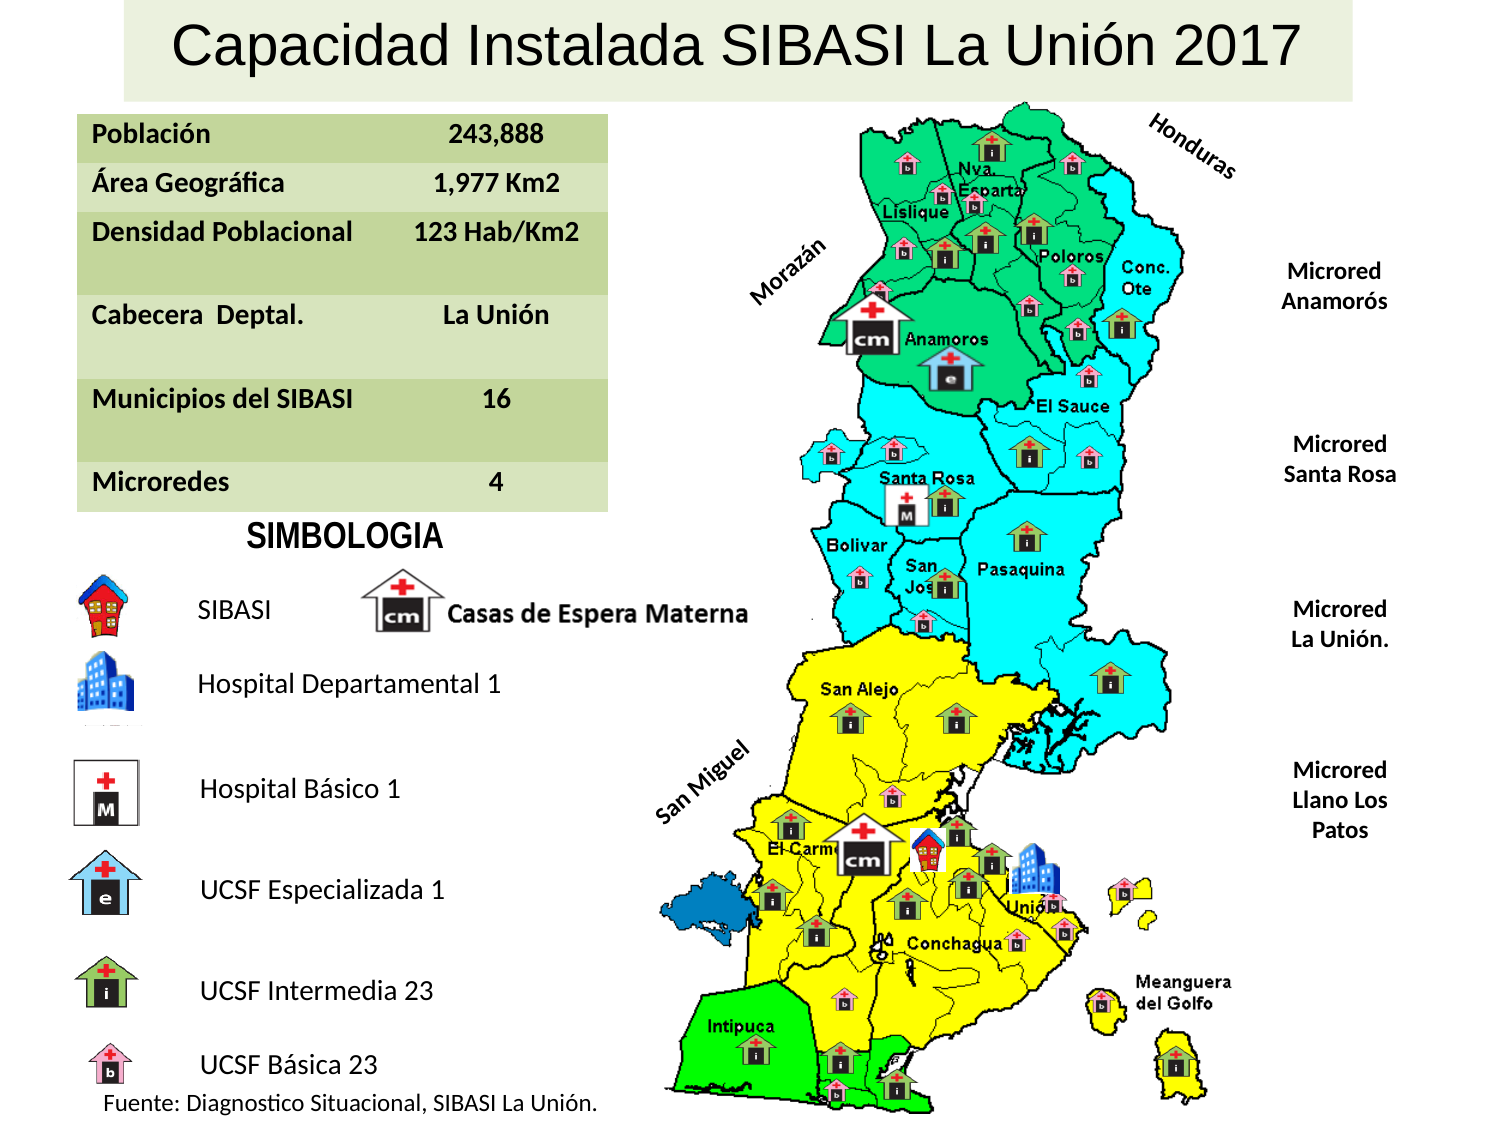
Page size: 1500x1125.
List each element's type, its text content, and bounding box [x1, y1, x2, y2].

picture [64, 751, 148, 835]
text_box UCSF Básica 23 [185, 1038, 552, 1079]
text_box Hospital Departamental 1 [183, 656, 550, 707]
table_cell La Unión [385, 295, 608, 379]
picture [60, 946, 153, 1016]
text_box Honduras [1128, 89, 1290, 219]
table_cell 1,977 Km2 [385, 163, 608, 212]
table_cell Municipios del SIBASI [77, 379, 385, 462]
text_box Fuente: Diagnostico Situacional, SIBASI La Unión. [88, 1079, 656, 1125]
table_header 243,888 [385, 114, 608, 163]
text_box UCSF Especializada 1 [185, 862, 550, 913]
table_cell Cabecera Deptal. [77, 295, 385, 379]
picture [74, 651, 134, 711]
table_header Población [77, 114, 385, 163]
text_box Morazán [726, 184, 880, 327]
table_cell Área Geográfica [77, 163, 385, 212]
picture [76, 574, 130, 638]
table_cell Densidad Poblacional [77, 212, 385, 295]
text_box UCSF Intermedia 23 [185, 964, 552, 1014]
text_box Capacidad Instalada SIBASI La Unión 2017 [123, 0, 1353, 102]
text_box SIBASI [183, 582, 348, 633]
picture [53, 838, 160, 926]
table_cell 123 Hab/Km2 [385, 212, 608, 295]
table_cell 4 [385, 462, 608, 512]
table_cell Microredes [77, 462, 385, 512]
picture [79, 1037, 142, 1092]
table_cell 16 [385, 379, 608, 462]
text_box SIMBOLOGIA [231, 503, 460, 564]
picture [348, 66, 1459, 1114]
text_box Hospital Básico 1 [185, 762, 552, 812]
text_box San Miguel [631, 703, 785, 846]
